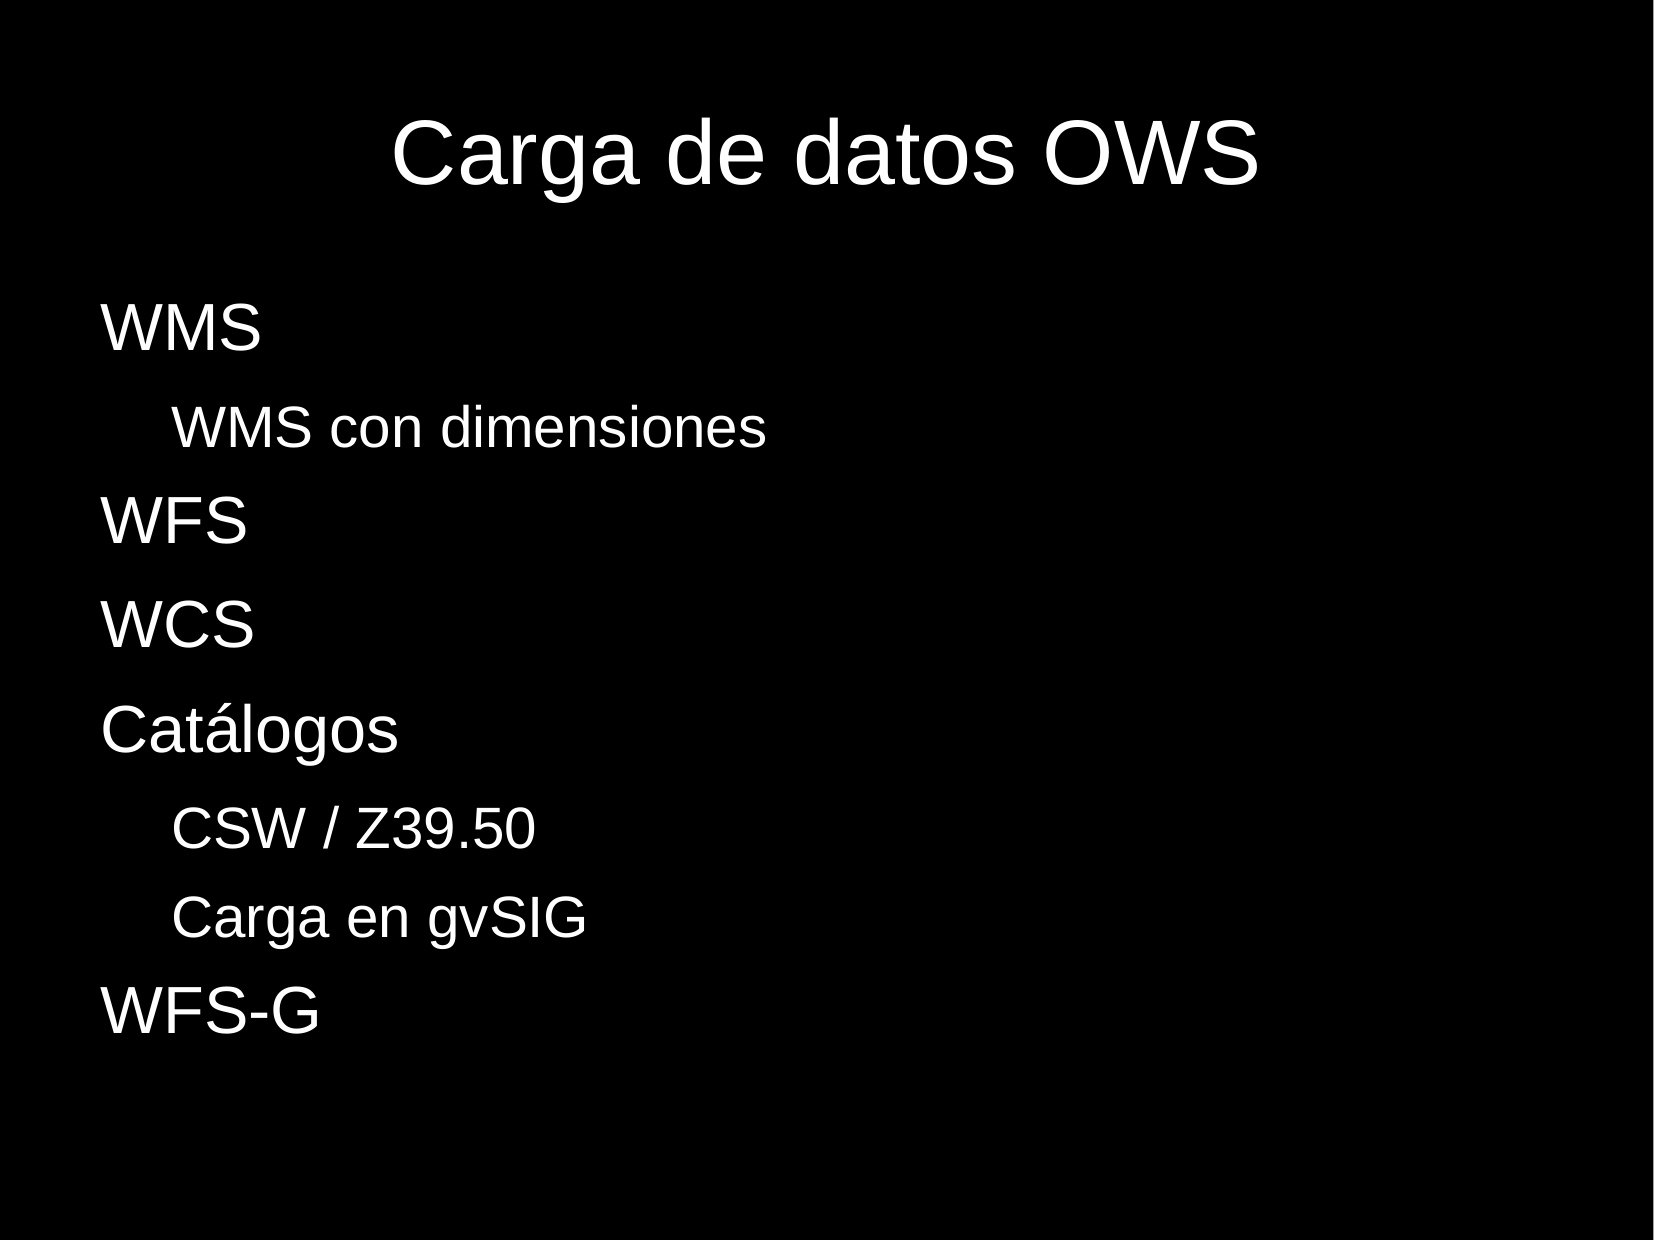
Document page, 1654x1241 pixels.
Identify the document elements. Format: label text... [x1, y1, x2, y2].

title Carga de datos OWS [82, 49, 1571, 257]
list WMS WMS con dimensiones WFS WCS Catálogos CSW / Z39.50 Carga en gvSIG WFS-G [82, 290, 1571, 1094]
